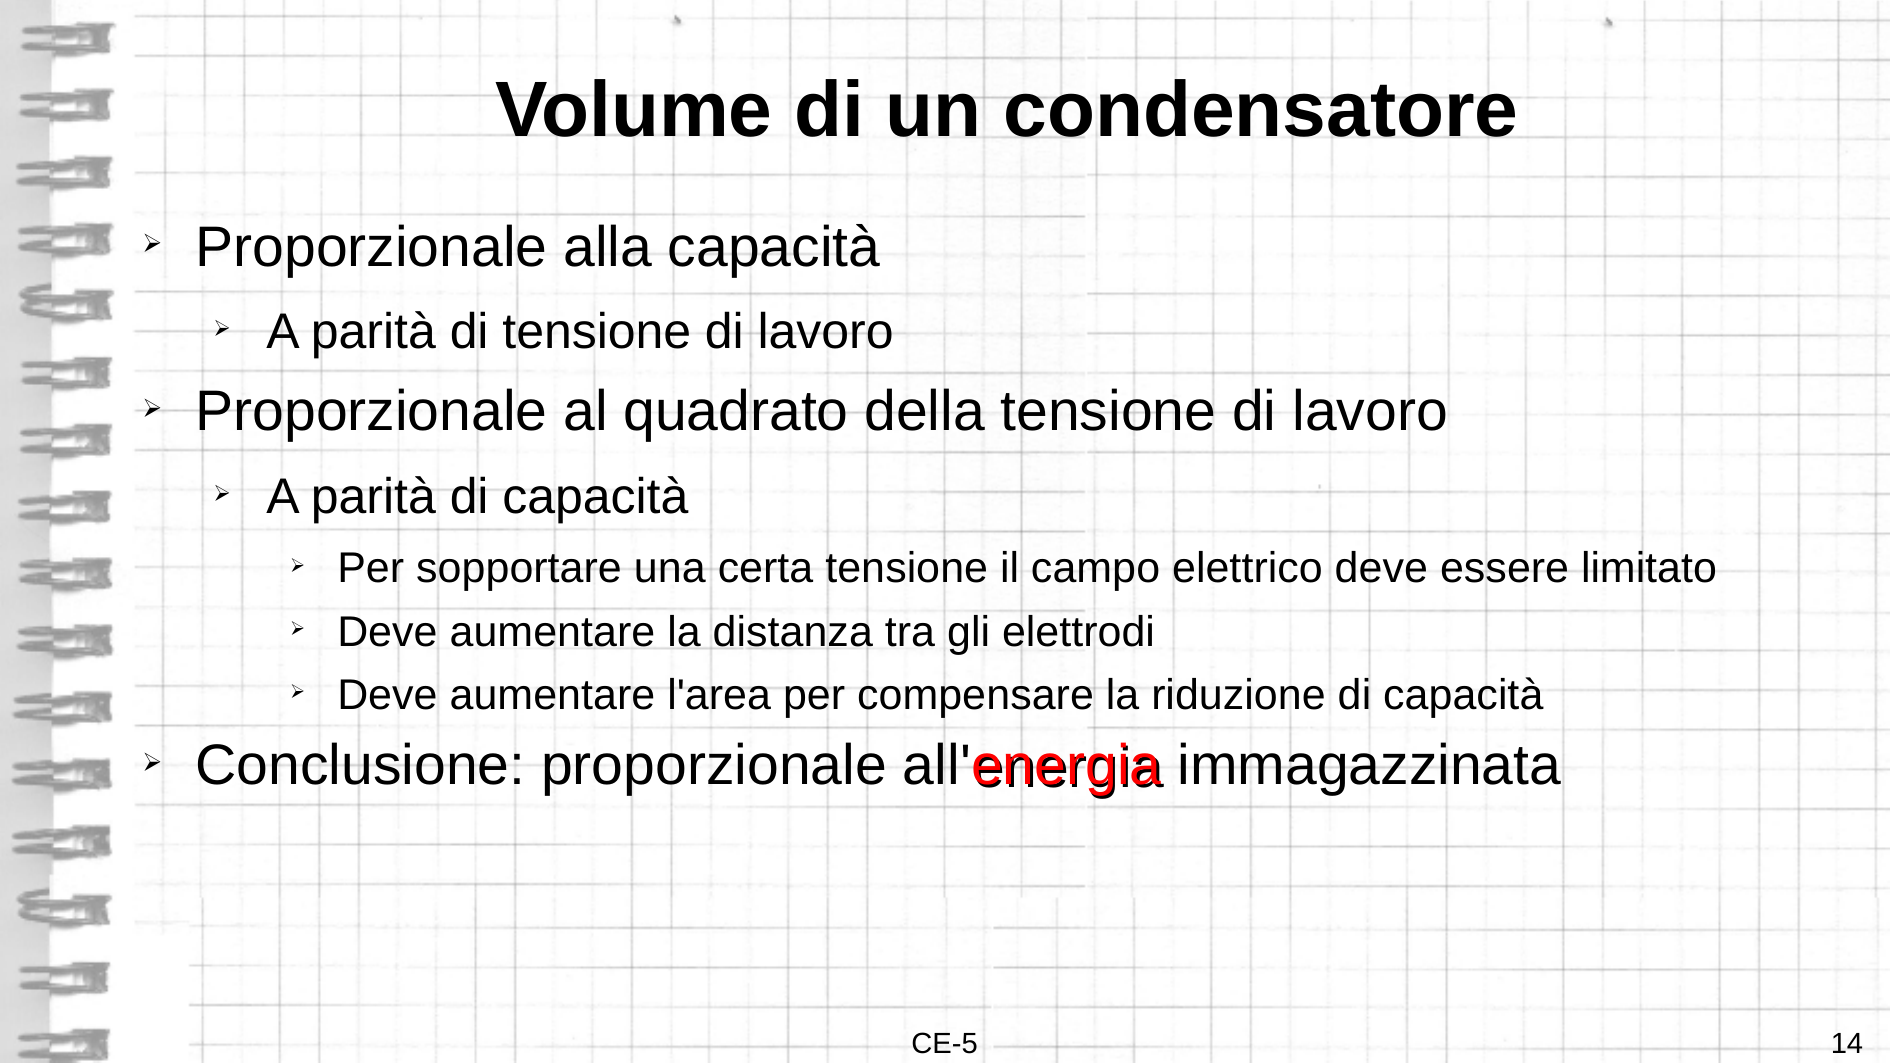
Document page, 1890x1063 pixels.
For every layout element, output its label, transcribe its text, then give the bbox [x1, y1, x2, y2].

picture [0, 0, 1890, 1063]
title Volume di un condensatore [124, 20, 1890, 198]
list Proporzionale alla capacità A parità di tensione di lavoro Proporzionale al quadrato della tensione di lavoro A parità di capacità Per sopportare una certa tensione il campo elettrico deve essere limitato Deve aumentare la distanza tra gli elettrodi Deve aumentare l'area per compensare la riduzione di capacità Conclusione: proporzionale all'energia immagazzinata [124, 214, 1890, 832]
